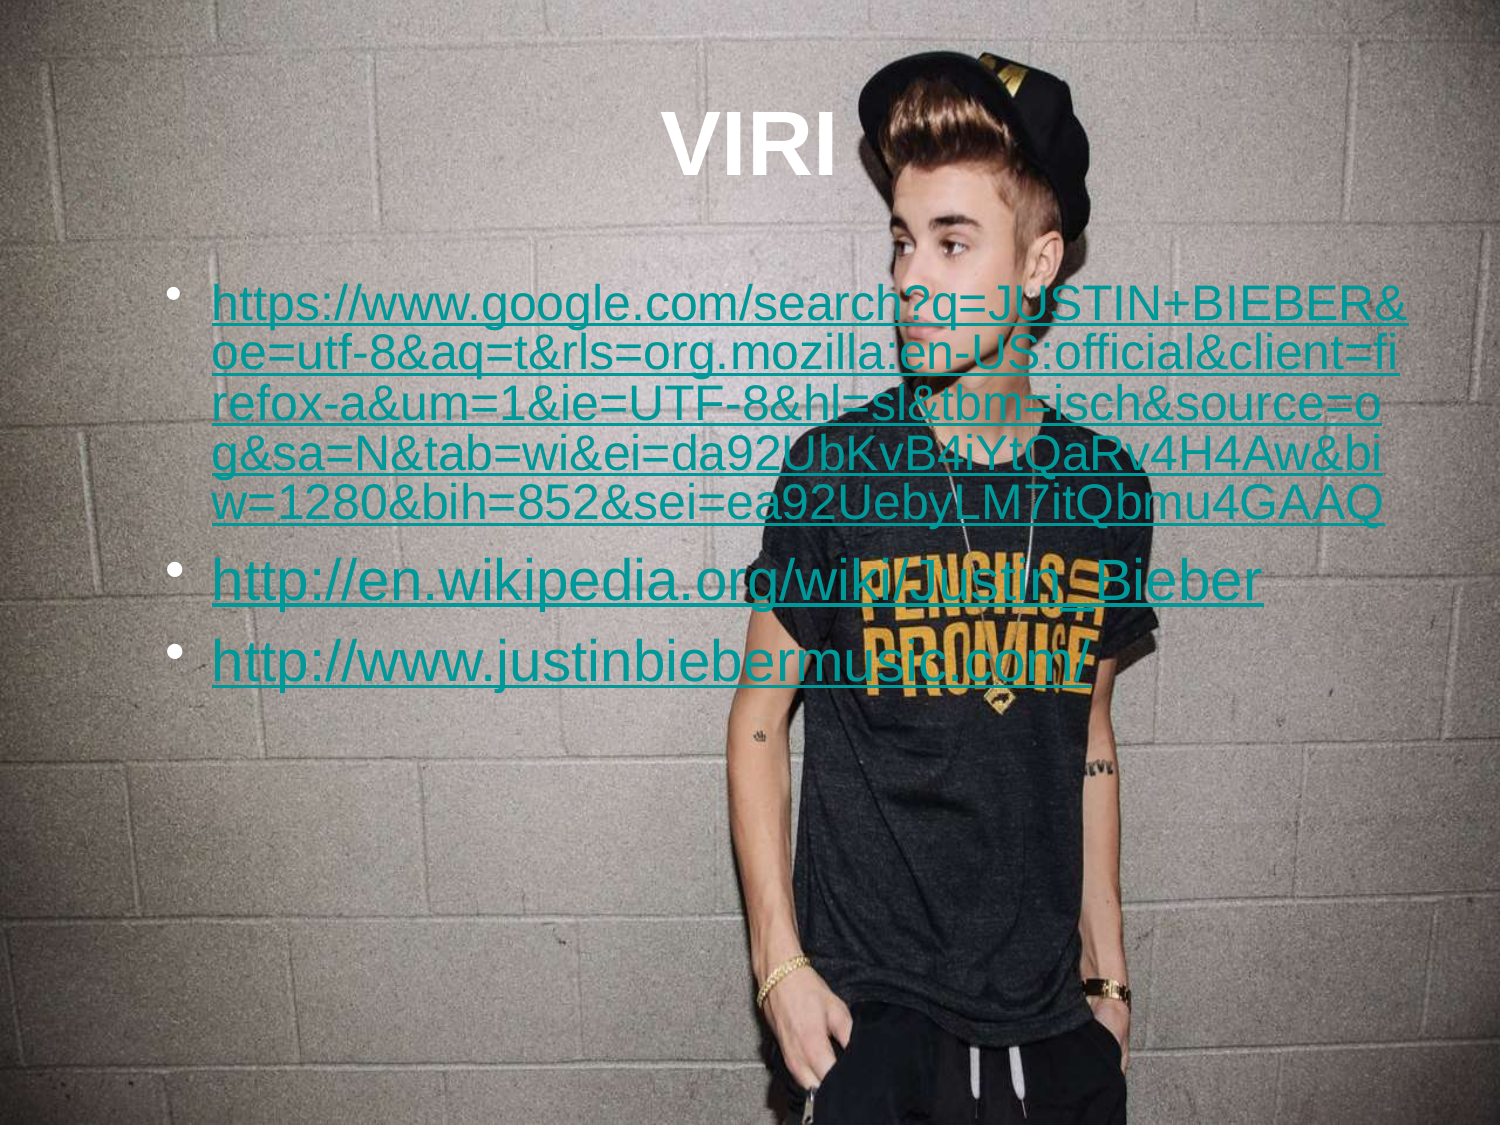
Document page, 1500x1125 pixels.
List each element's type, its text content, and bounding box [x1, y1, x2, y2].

picture [0, 0, 1500, 1125]
title VIRI [75, 45, 1425, 233]
list https://www.google.com/search?q=JUSTIN+BIEBER&oe=utf-8&aq=t&rls=org.mozilla:en-US:official&client=firefox-a&um=1&ie=UTF-8&hl=sl&tbm=isch&source=og&sa=N&tab=wi&ei=da92UbKvB4iYtQaRv4H4Aw&biw=1280&bih=852&sei=ea92UebyLM7itQbmu4GAAQ http://en.wikipedia.org/wiki/Justin_Bieber http://www.justinbiebermusic.com/ [75, 262, 1425, 1005]
